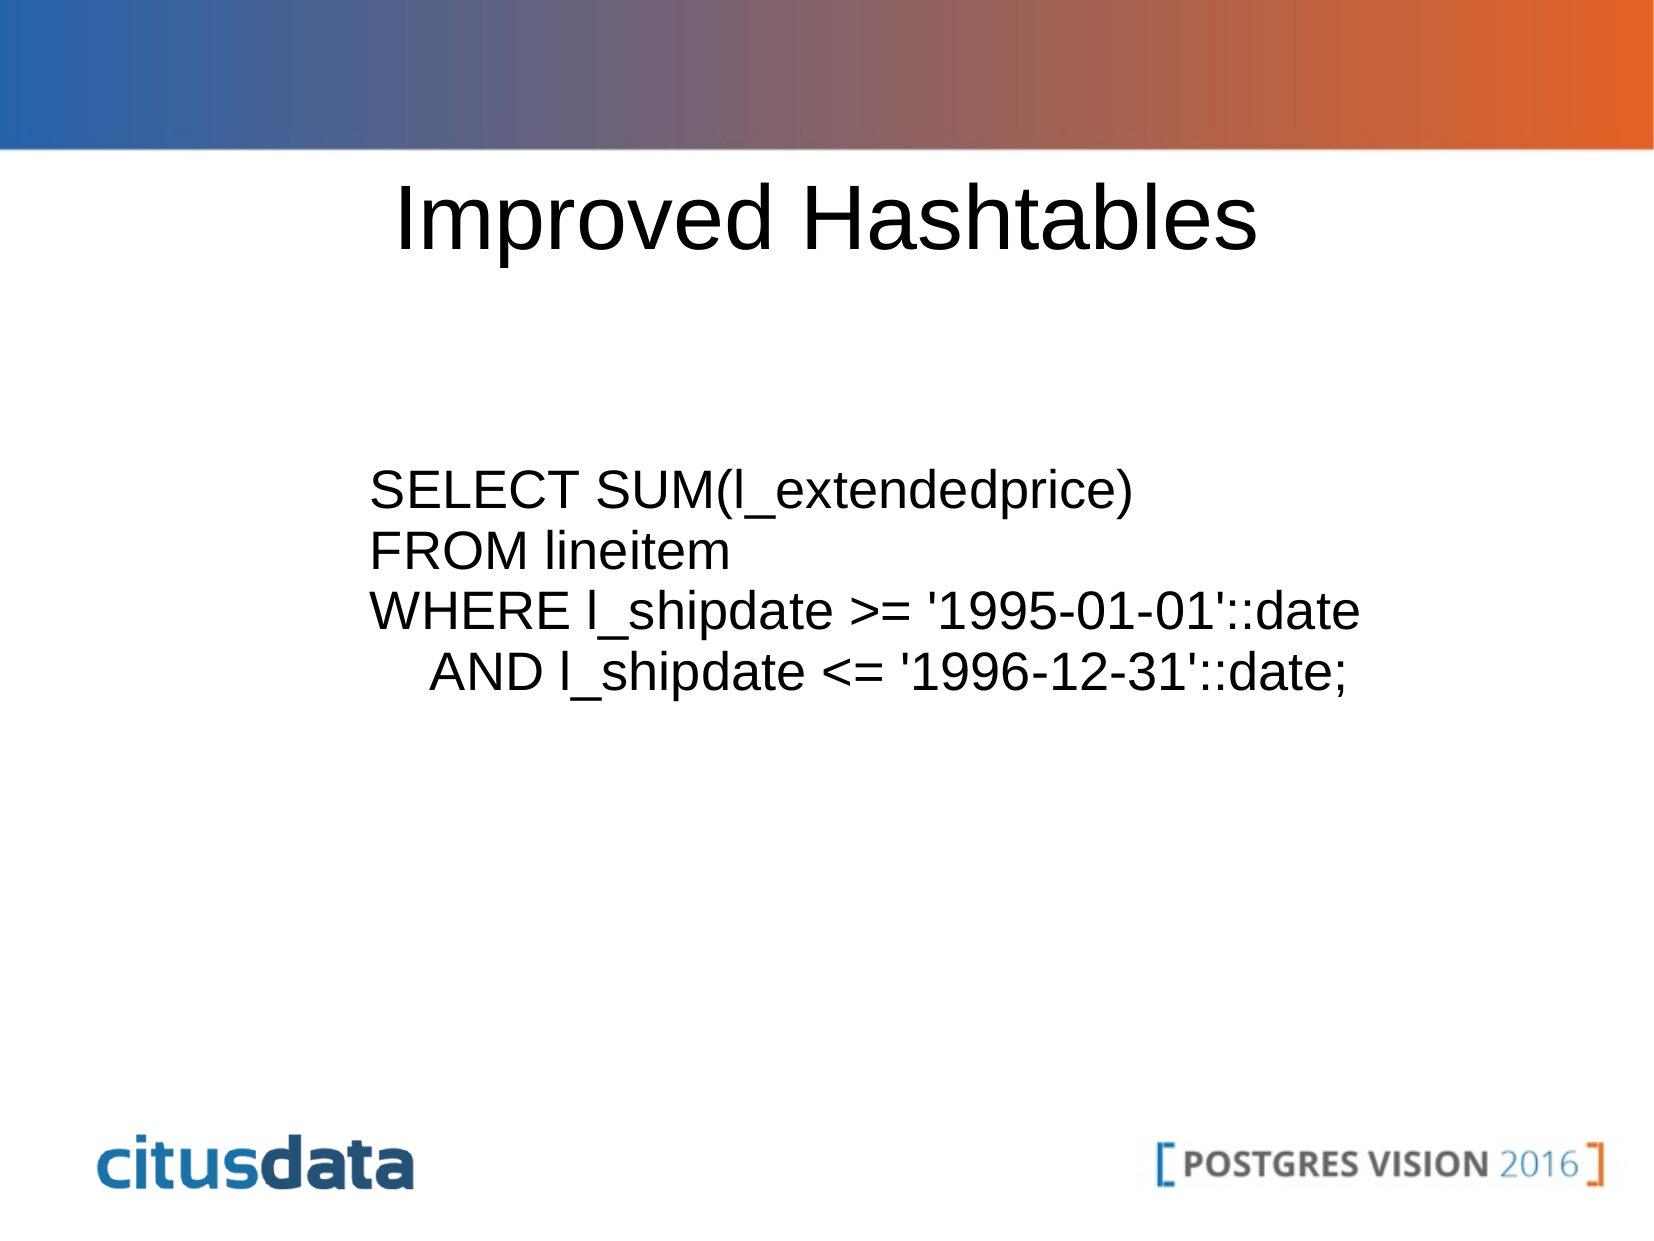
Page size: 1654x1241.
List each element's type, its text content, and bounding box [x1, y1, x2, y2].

text_box SELECT SUM(l_extendedprice) FROM lineitem WHERE l_shipdate >= '1995-01-01'::date AND l_shipdate <= '1996-12-31'::date; [355, 452, 1654, 710]
title Improved Hashtables [82, 114, 1571, 322]
picture [0, 0, 1654, 1241]
